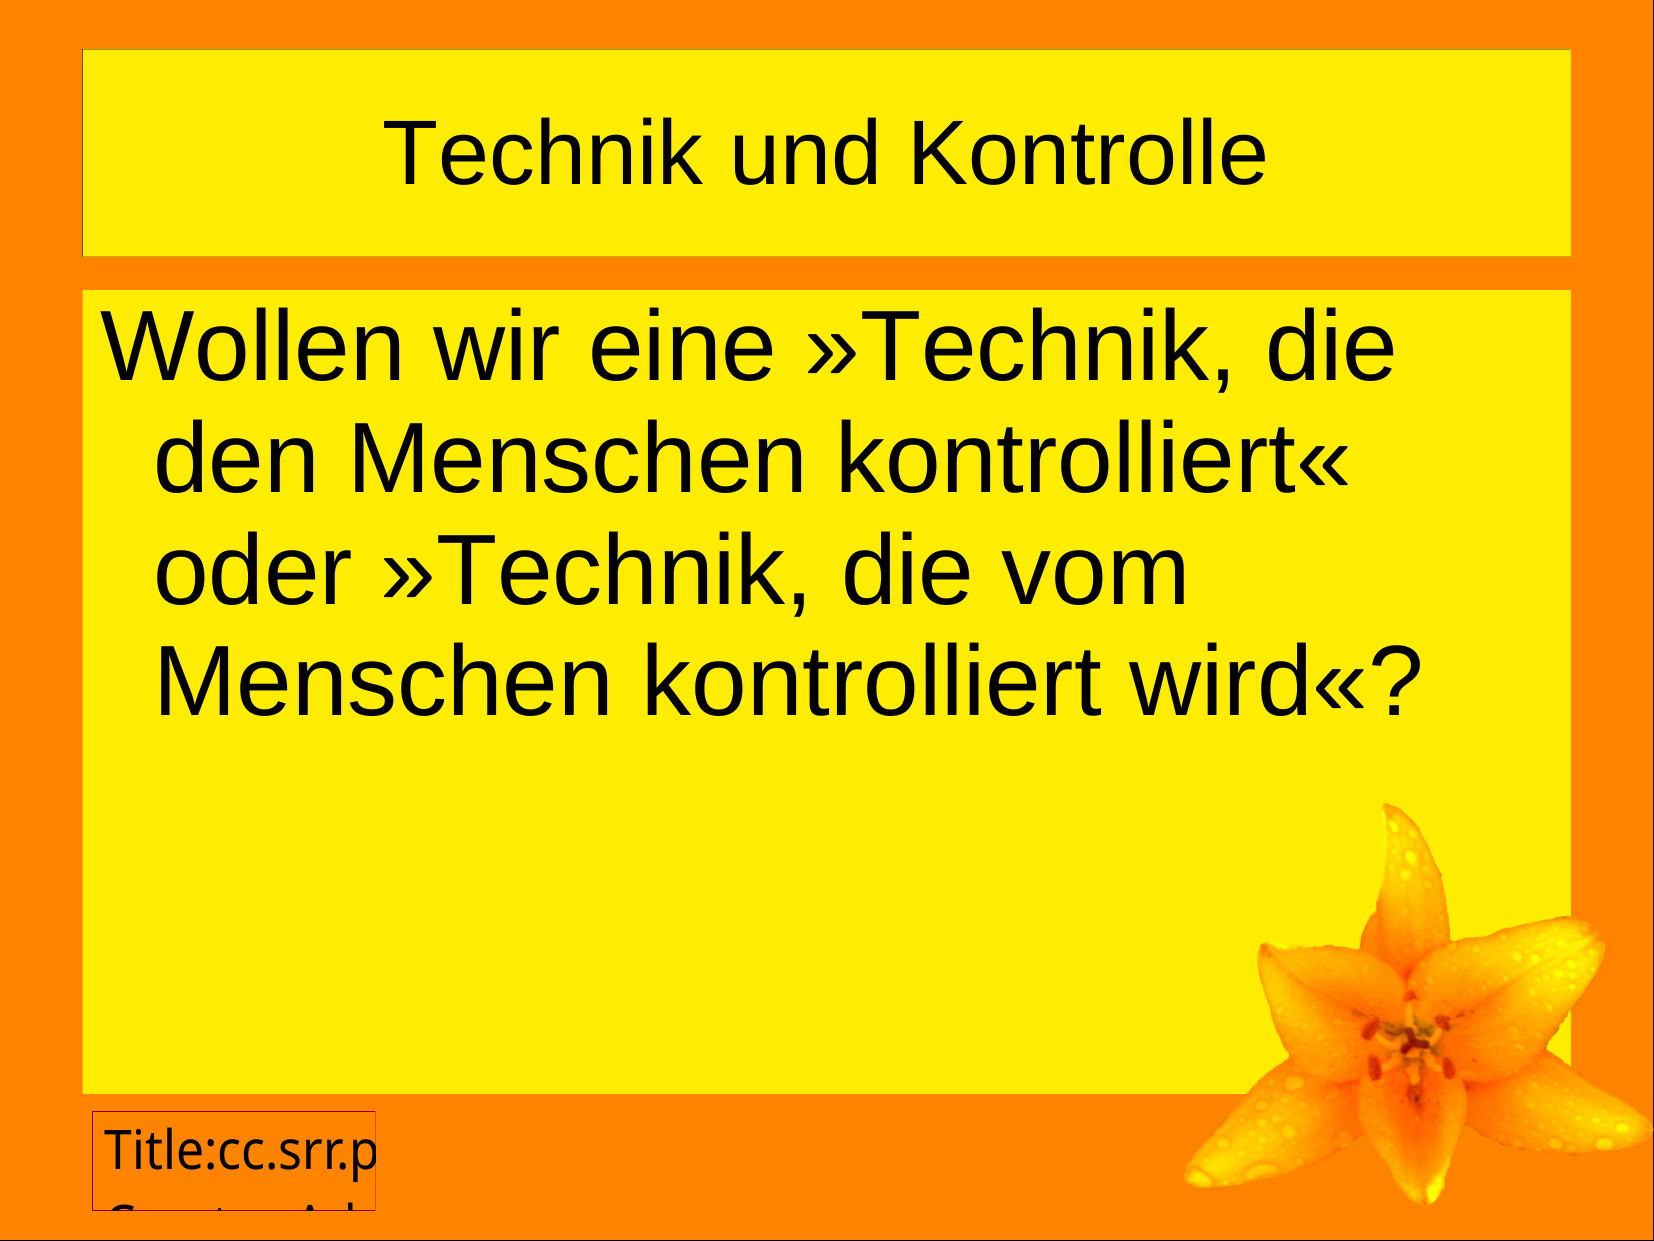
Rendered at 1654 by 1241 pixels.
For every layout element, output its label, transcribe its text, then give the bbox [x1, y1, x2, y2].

list Wollen wir eine »Technik, die den Menschen kontrolliert« oder »Technik, die vom Menschen kontrolliert wird«? [82, 290, 1571, 1094]
text_box [0, 0, 1654, 1241]
title Technik und Kontrolle [82, 49, 1571, 257]
picture [88, 1108, 376, 1211]
picture [1181, 767, 1654, 1241]
